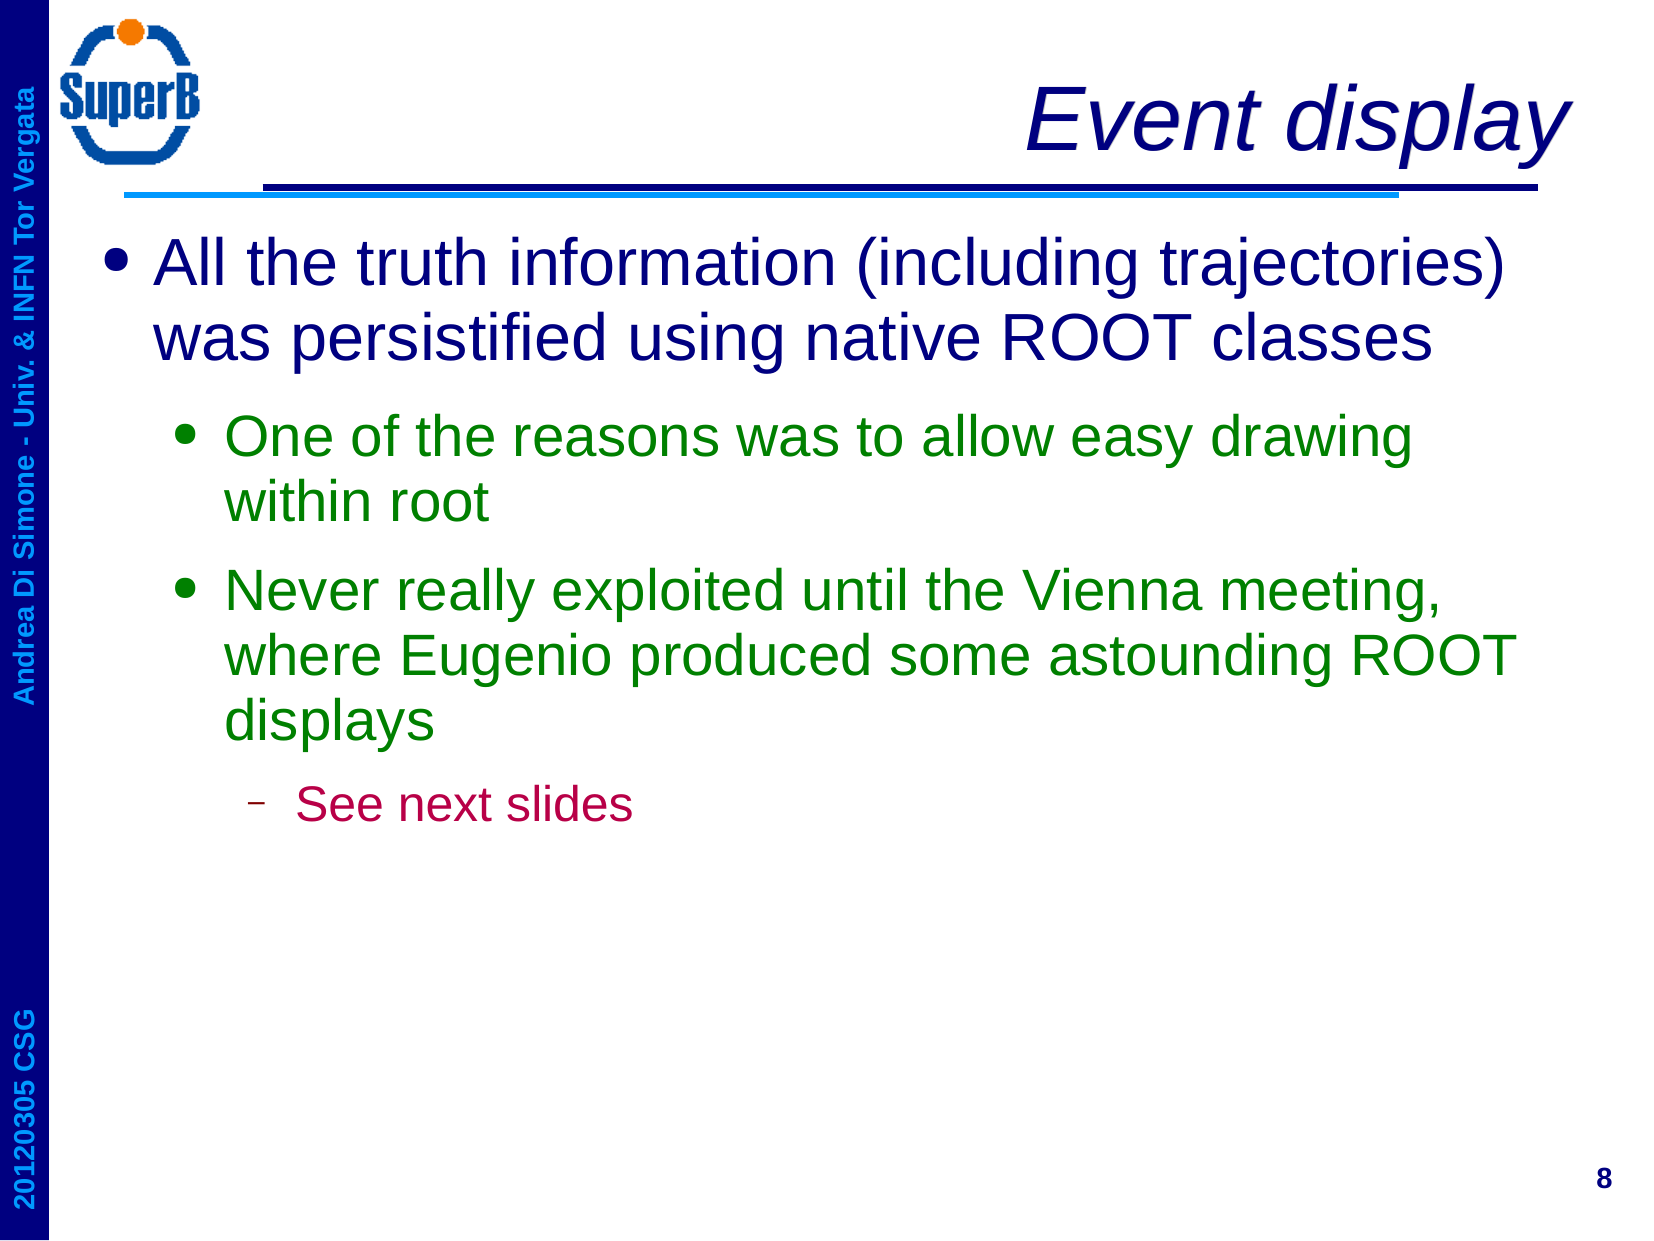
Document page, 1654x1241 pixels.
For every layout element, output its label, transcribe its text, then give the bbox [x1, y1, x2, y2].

title Event display [82, 49, 1571, 188]
list All the truth information (including trajectories) was persistified using native ROOT classes One of the reasons was to allow easy drawing within root Never really exploited until the Vienna meeting, where Eugenio produced some astounding ROOT displays See next slides [82, 225, 1571, 1044]
picture [51, 16, 208, 170]
